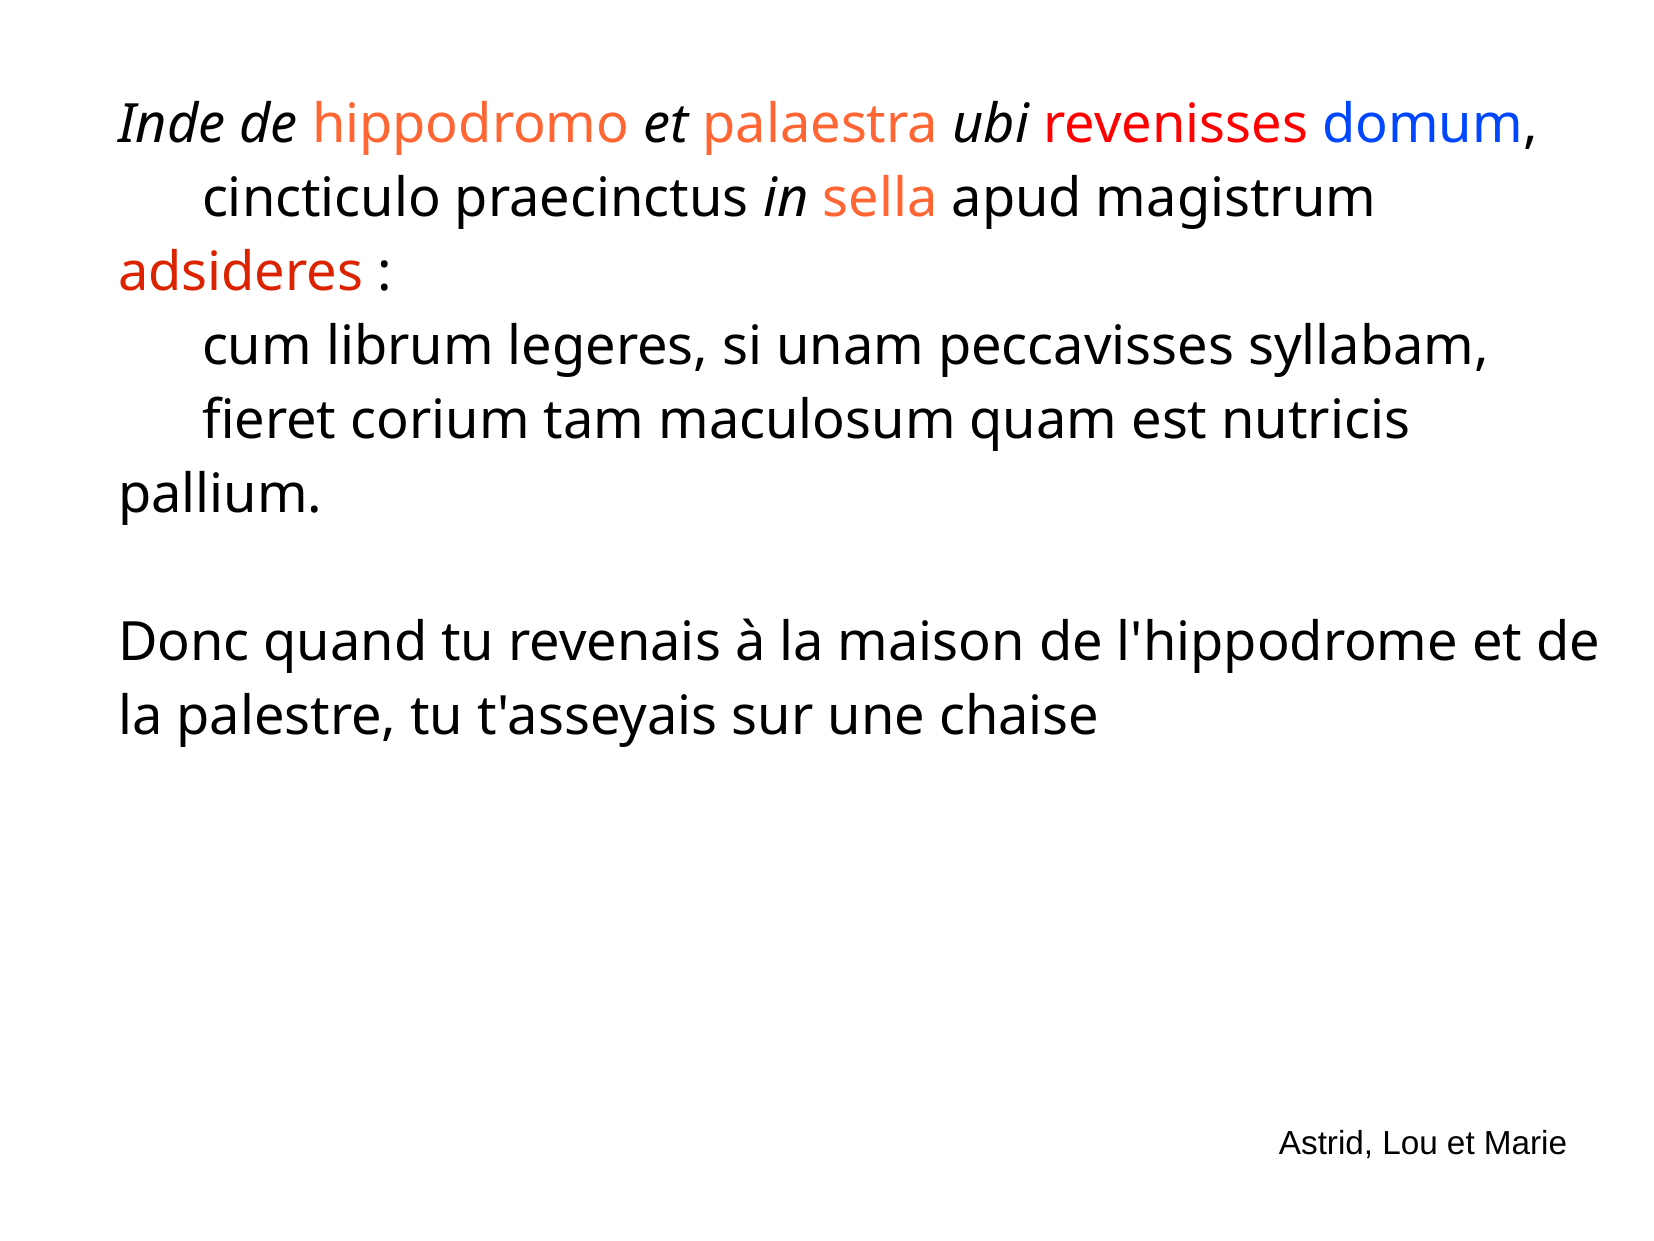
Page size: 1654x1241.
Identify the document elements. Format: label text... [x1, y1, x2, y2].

text_box Astrid, Lou et Marie [1264, 1117, 1583, 1170]
list Inde de hippodromo et palaestra ubi revenisses domum, cincticulo praecinctus in sella apud magistrum adsideres : cum librum legeres, si unam peccavisses syllabam, fieret corium tam maculosum quam est nutricis pallium. Donc quand tu revenais à la maison de l'hippodrome et de la palestre, tu t'asseyais sur une chaise [118, 84, 1607, 1111]
